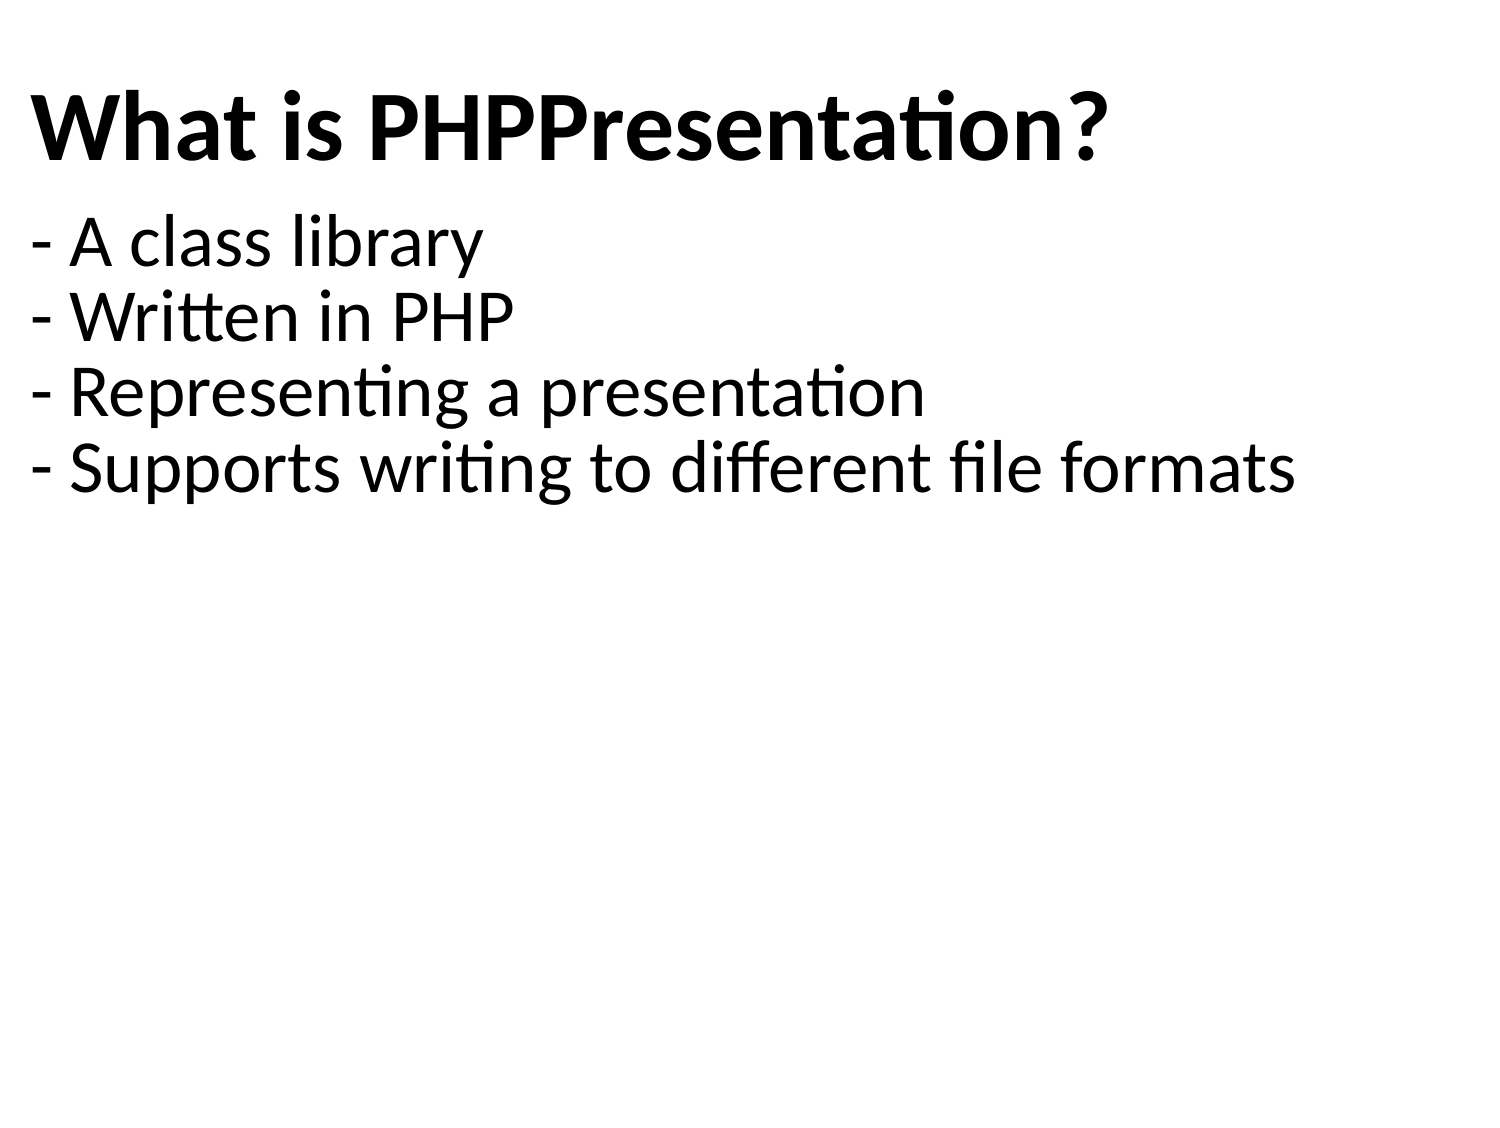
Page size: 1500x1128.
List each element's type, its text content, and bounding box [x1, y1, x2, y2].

text_box A class library Written in PHP Representing a presentation Supports writing to different file formats [15, 203, 1469, 1128]
text_box What is PHPPresentation? [15, 78, 1469, 203]
